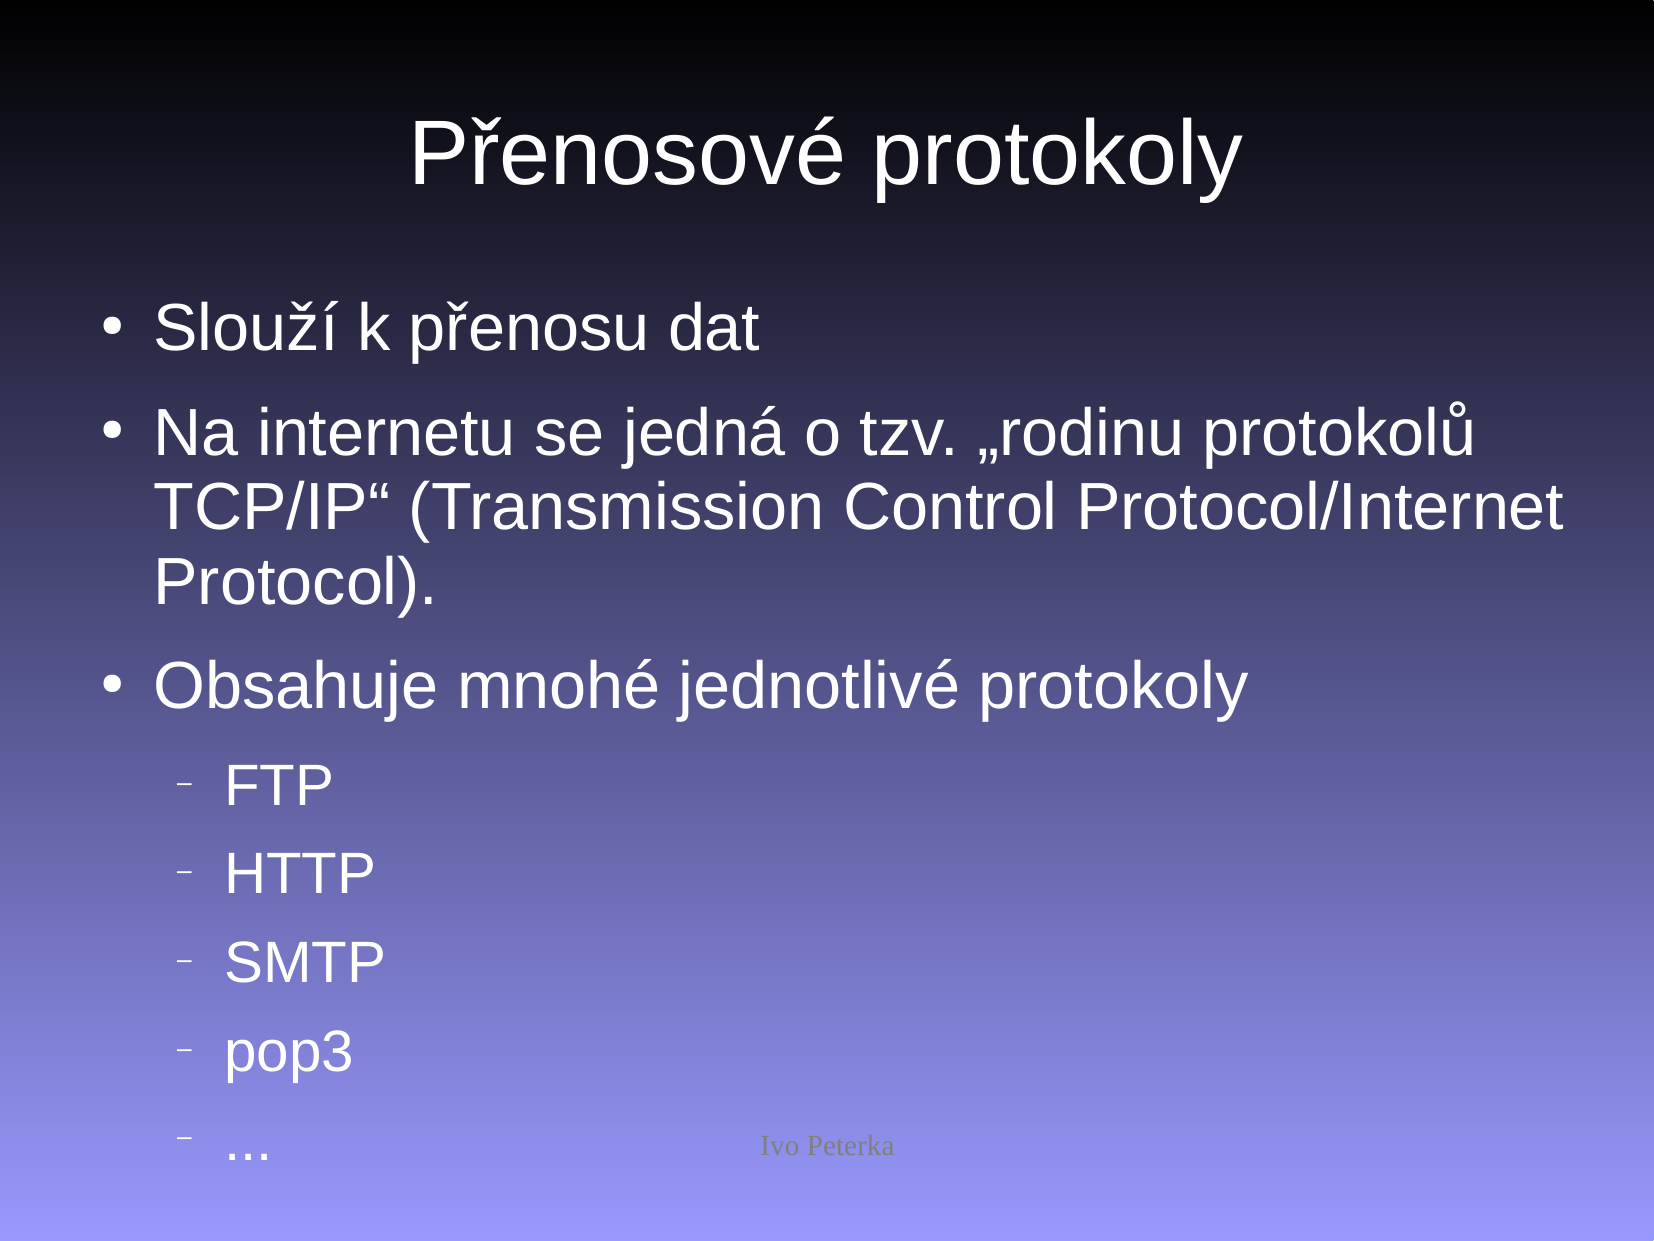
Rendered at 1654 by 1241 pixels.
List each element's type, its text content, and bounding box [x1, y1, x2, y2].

list Slouží k přenosu dat Na internetu se jedná o tzv. „rodinu protokolů TCP/IP“ (Transmission Control Protocol/Internet Protocol). Obsahuje mnohé jednotlivé protokoly FTP HTTP SMTP pop3 ... [82, 290, 1571, 1172]
title Přenosové protokoly [82, 49, 1571, 257]
